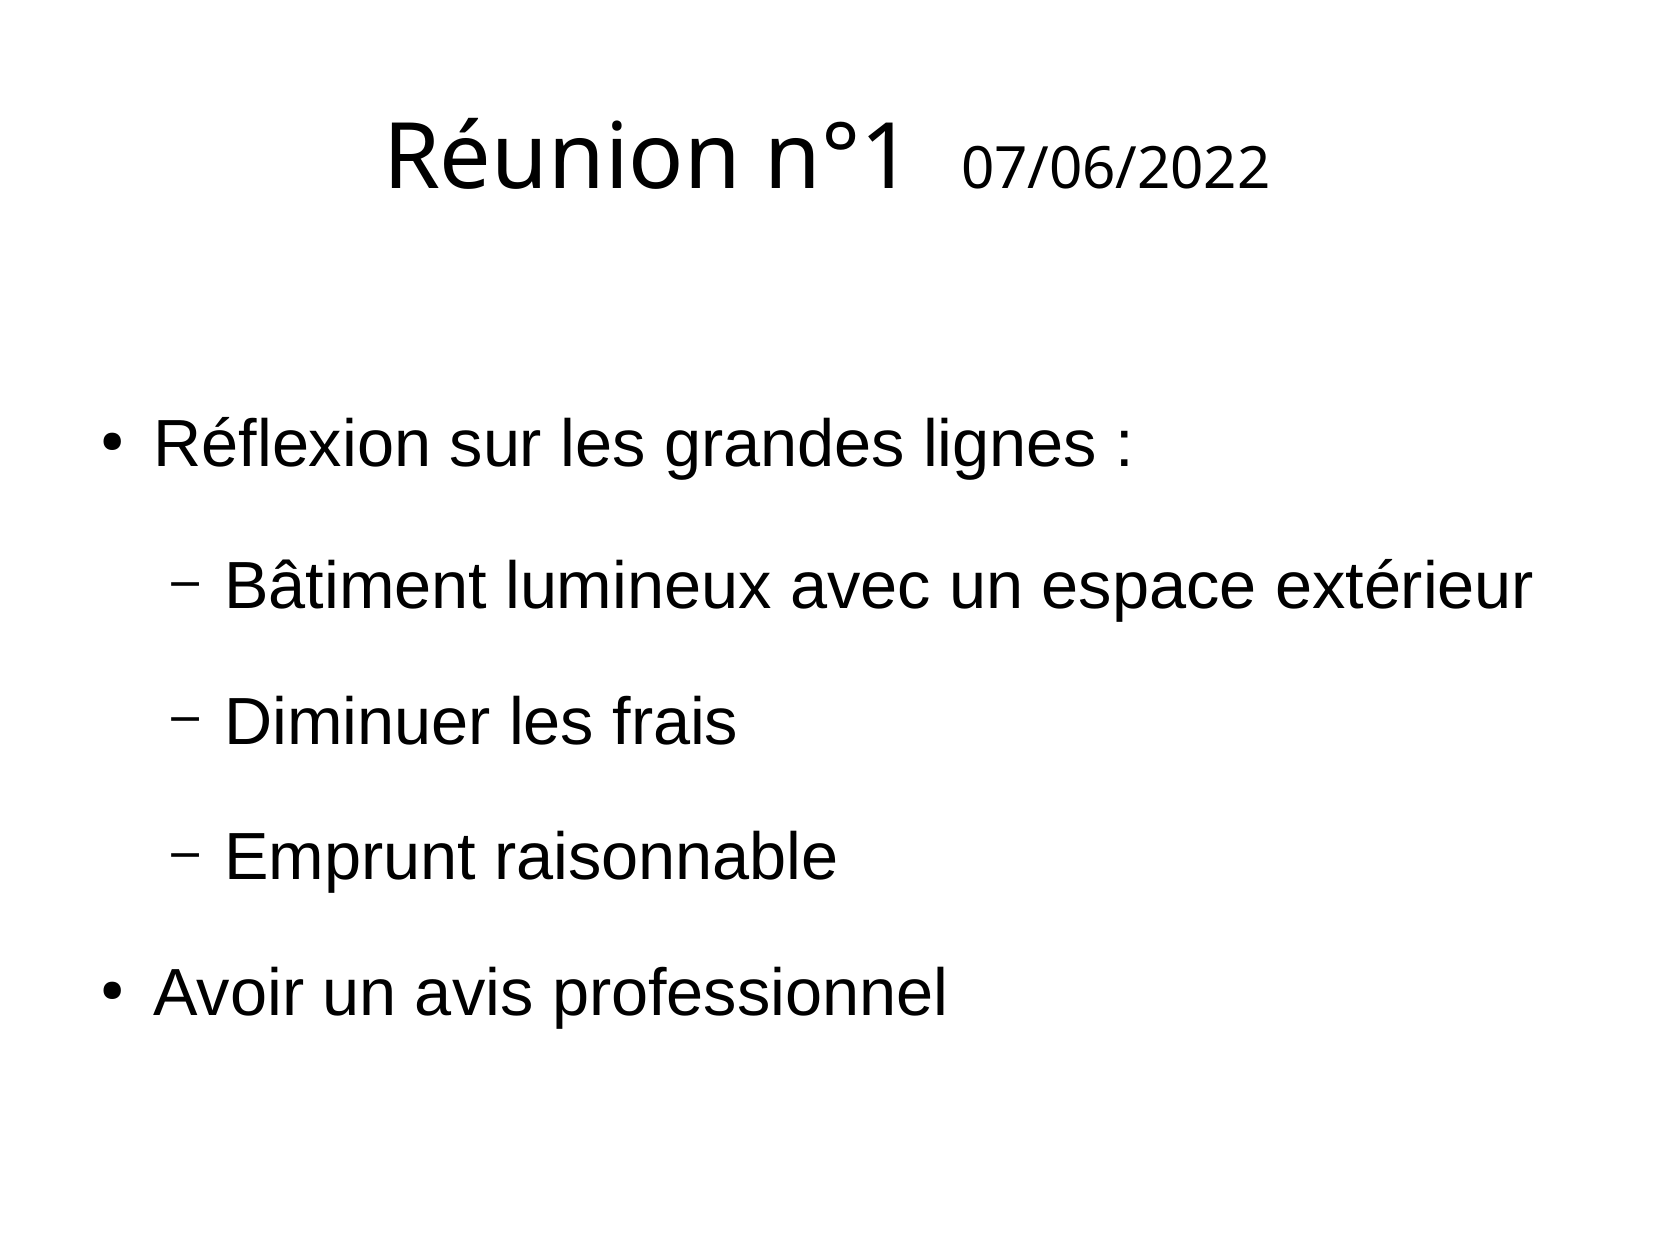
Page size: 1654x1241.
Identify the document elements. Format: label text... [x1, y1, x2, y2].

title Réunion n°1 07/06/2022 [82, 49, 1571, 257]
list Réflexion sur les grandes lignes : Bâtiment lumineux avec un espace extérieur Diminuer les frais Emprunt raisonnable Avoir un avis professionnel [82, 290, 1571, 1109]
